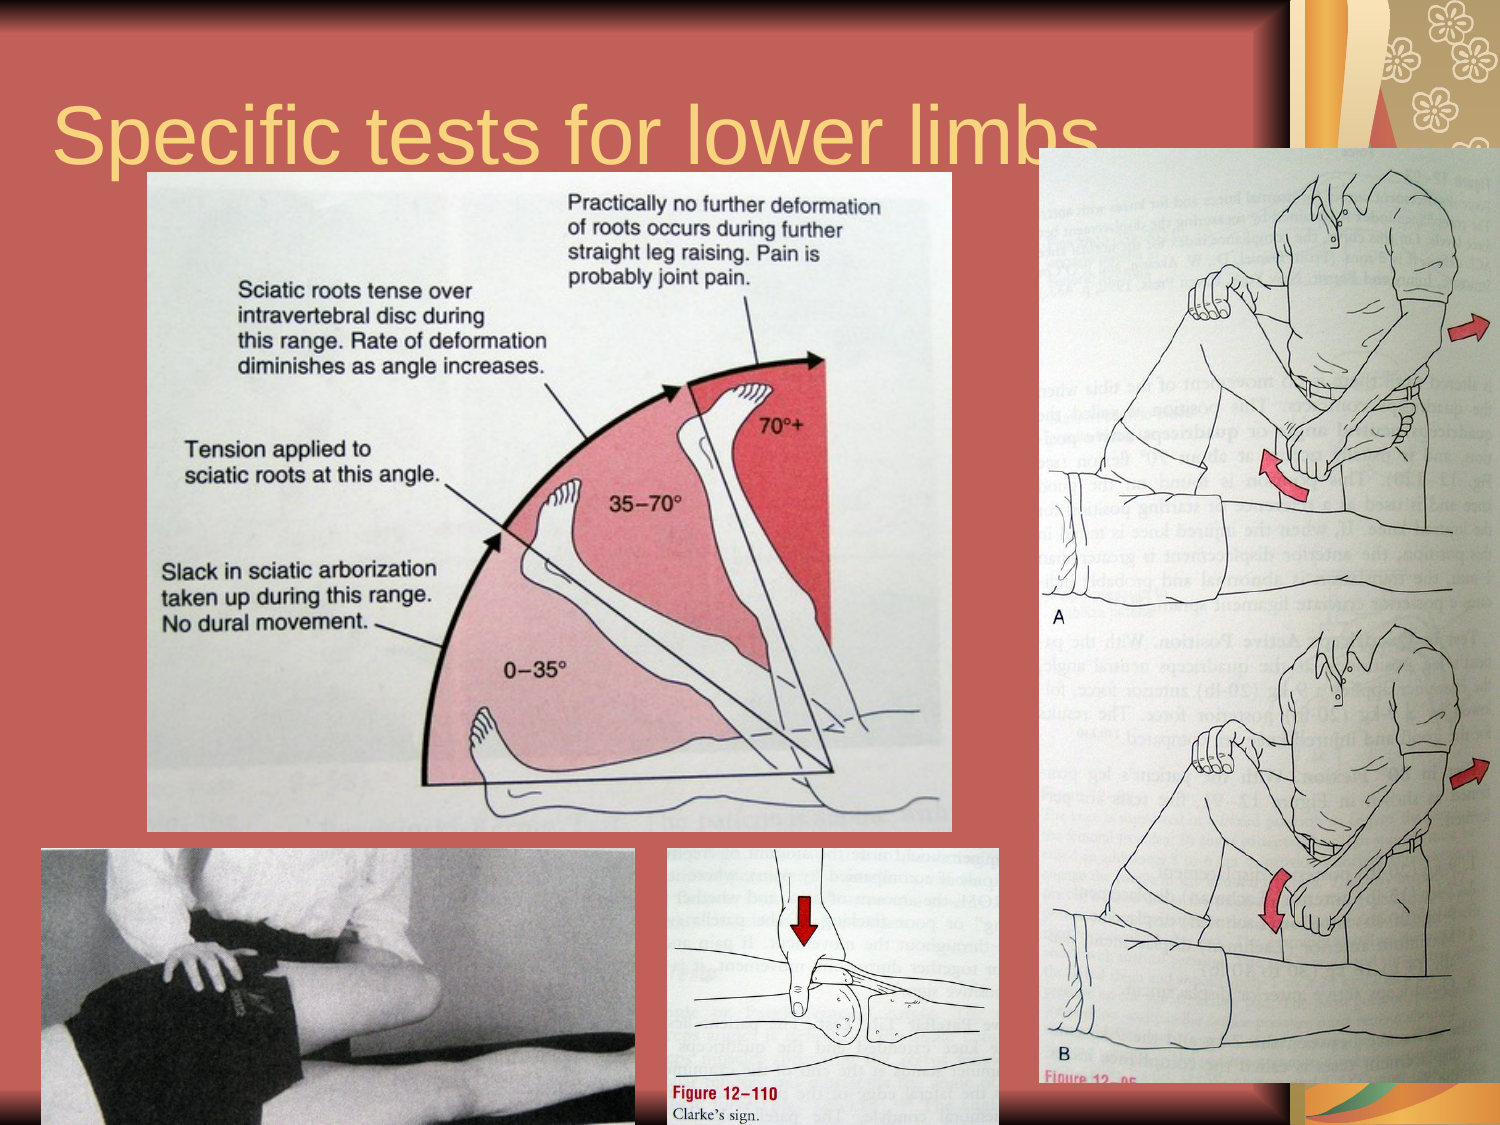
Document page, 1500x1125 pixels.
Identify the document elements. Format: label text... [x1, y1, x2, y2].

picture [147, 172, 952, 832]
picture [1039, 148, 1500, 1083]
picture [667, 848, 999, 1125]
title Specific tests for lower limbs [35, 37, 1263, 225]
picture [41, 848, 635, 1125]
